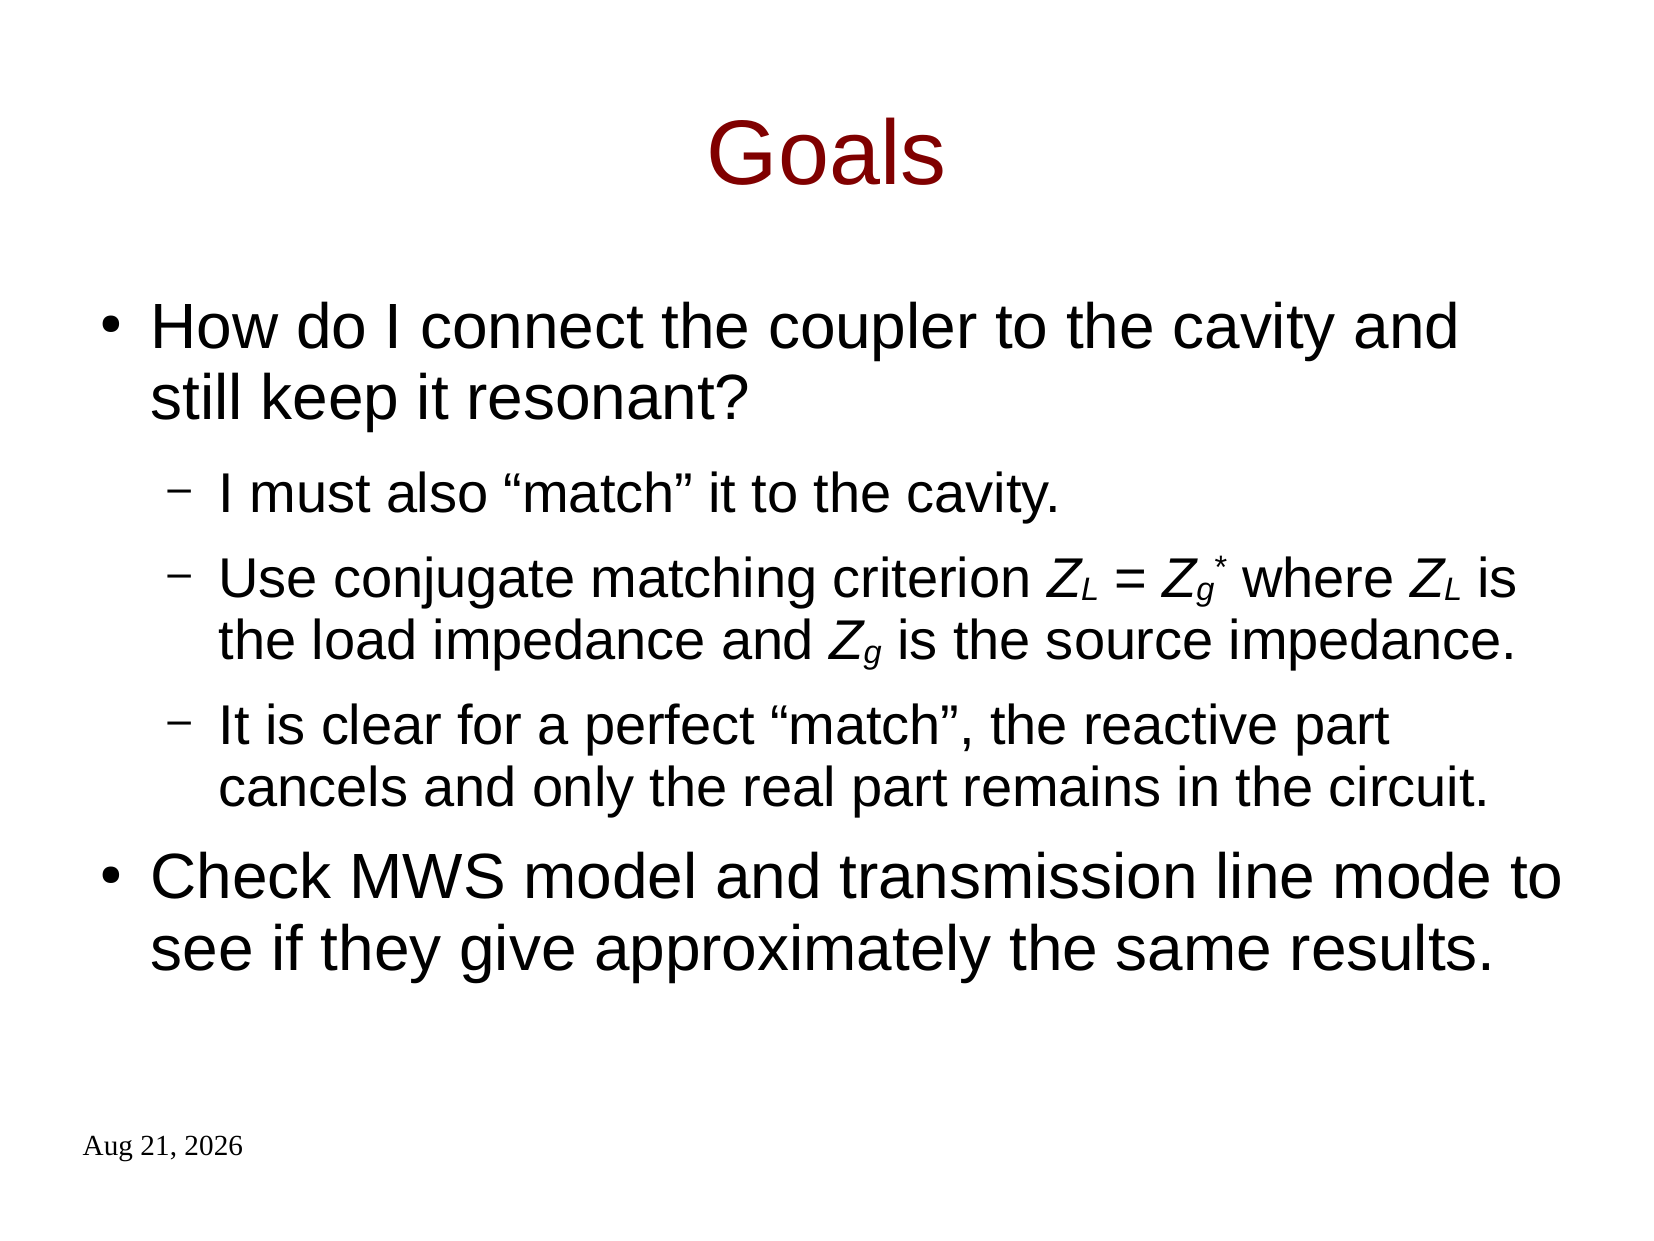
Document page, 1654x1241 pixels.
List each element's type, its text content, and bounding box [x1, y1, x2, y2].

list How do I connect the coupler to the cavity and still keep it resonant? I must also “match” it to the cavity. Use conjugate matching criterion ZL = Zg* where ZL is the load impedance and Zg is the source impedance. It is clear for a perfect “match”, the reactive part cancels and only the real part remains in the circuit. Check MWS model and transmission line mode to see if they give approximately the same results. [82, 290, 1571, 1010]
title Goals [82, 49, 1571, 257]
